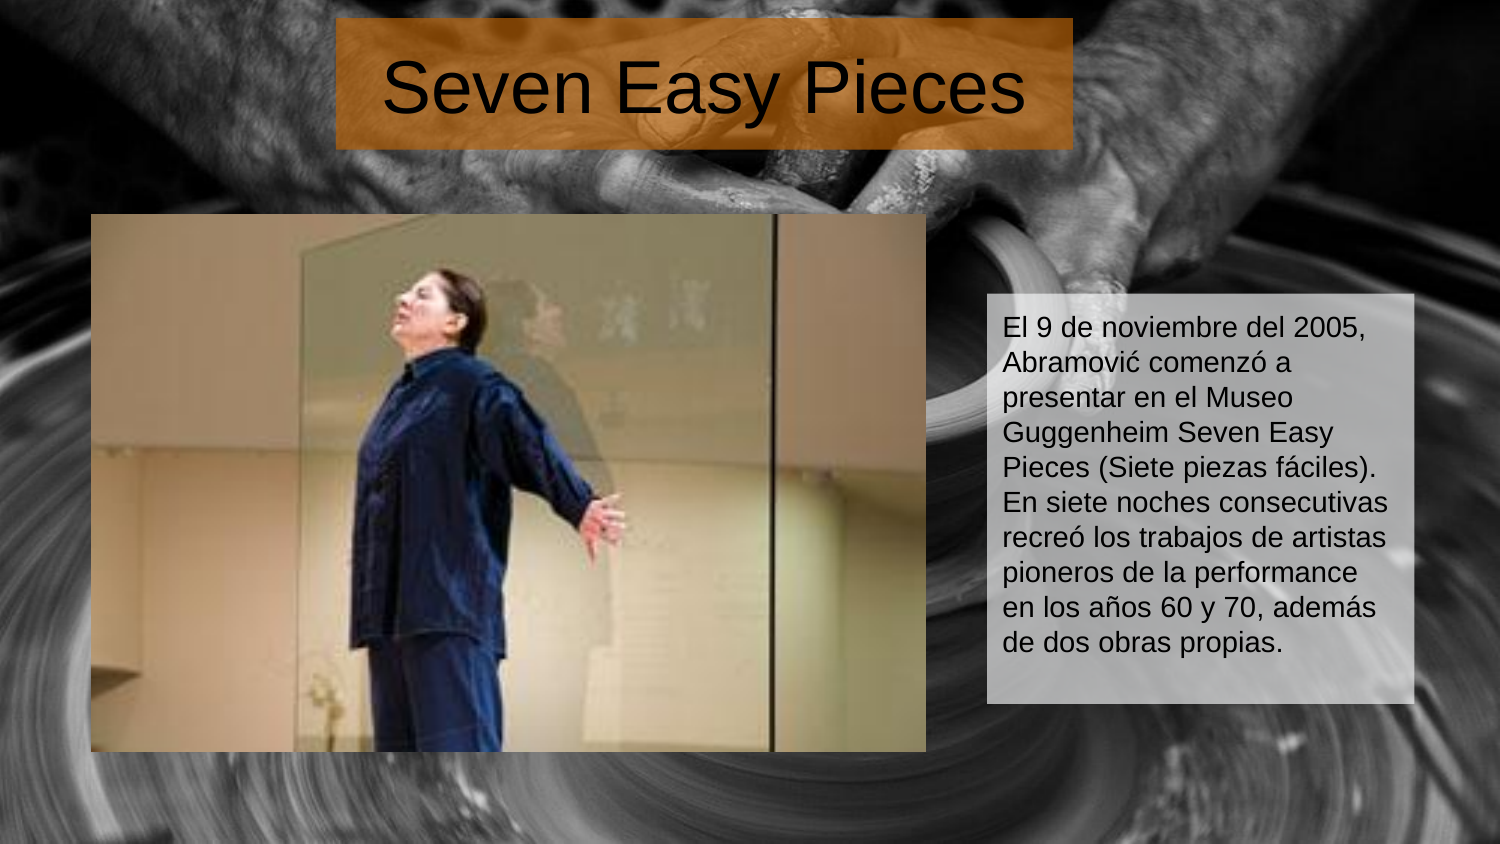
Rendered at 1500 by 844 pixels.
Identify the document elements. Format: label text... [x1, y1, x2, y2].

title Seven Easy Pieces [335, 18, 1073, 150]
picture [0, 0, 1500, 844]
text_box El 9 de noviembre del 2005, Abramović comenzó a presentar en el Museo Guggenheim Seven Easy Pieces (Siete piezas fáciles). En siete noches consecutivas recreó los trabajos de artistas pioneros de la performance en los años 60 y 70, además de dos obras propias. [987, 293, 1415, 704]
